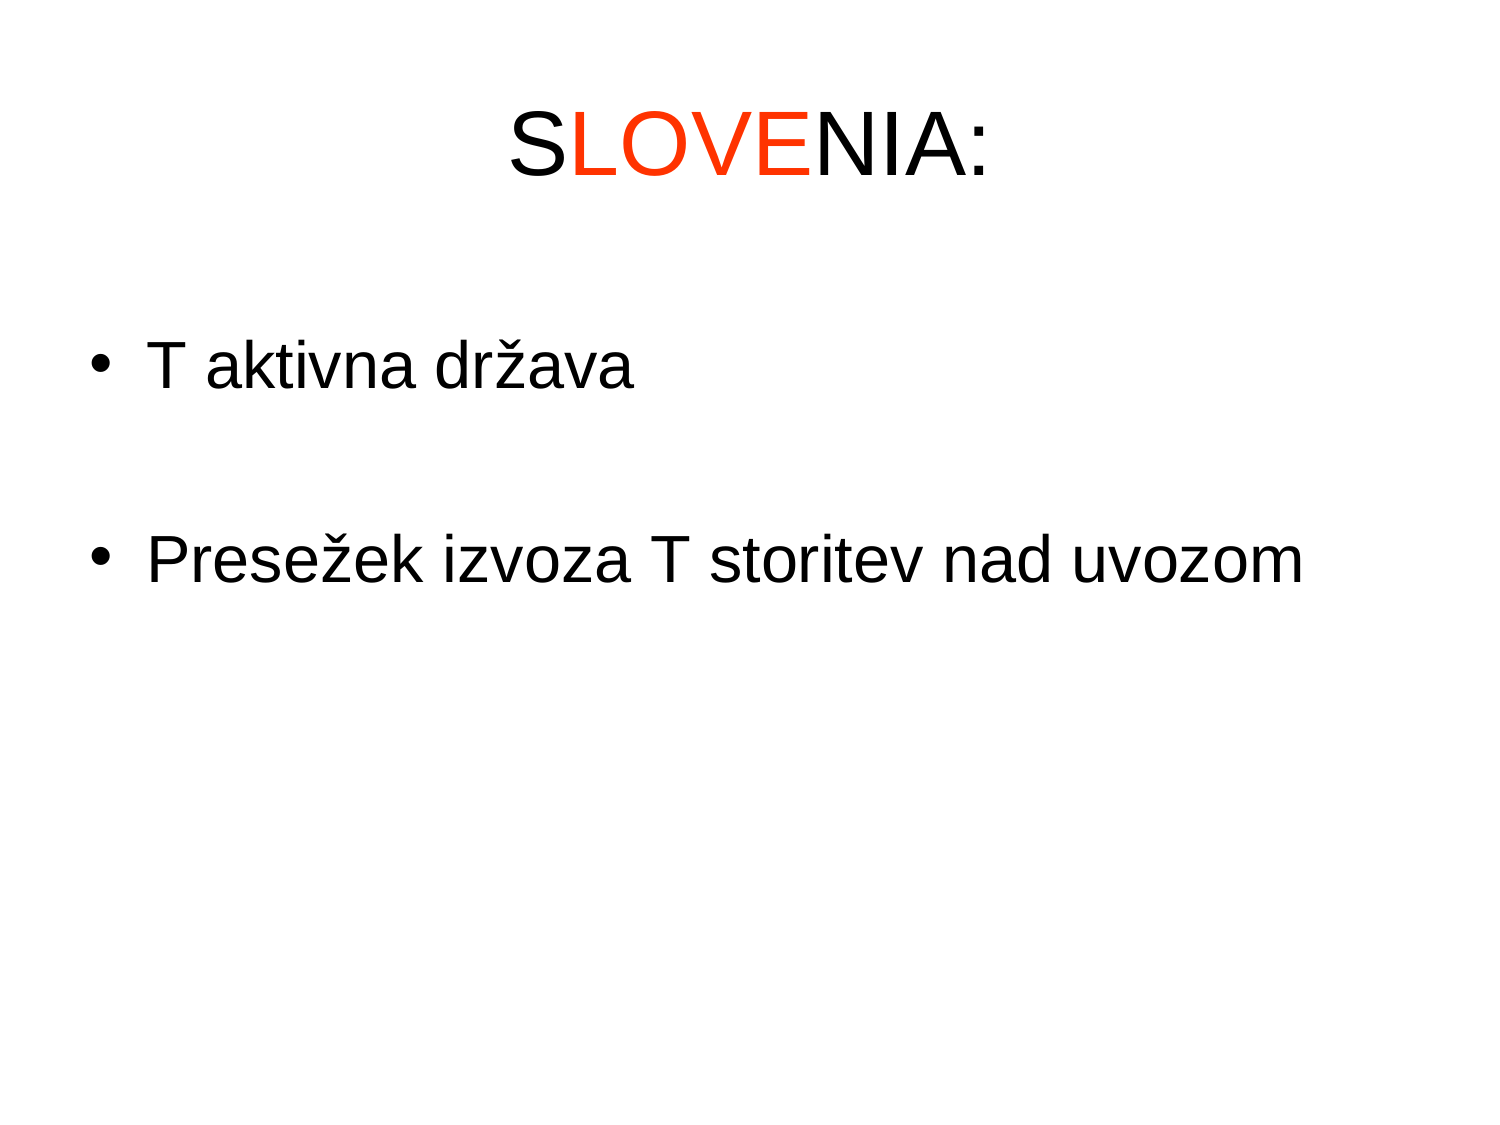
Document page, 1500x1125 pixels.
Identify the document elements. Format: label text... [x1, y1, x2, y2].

title SLOVENIA: [75, 45, 1426, 233]
list T aktivna država Presežek izvoza T storitev nad uvozom [75, 314, 1426, 1006]
